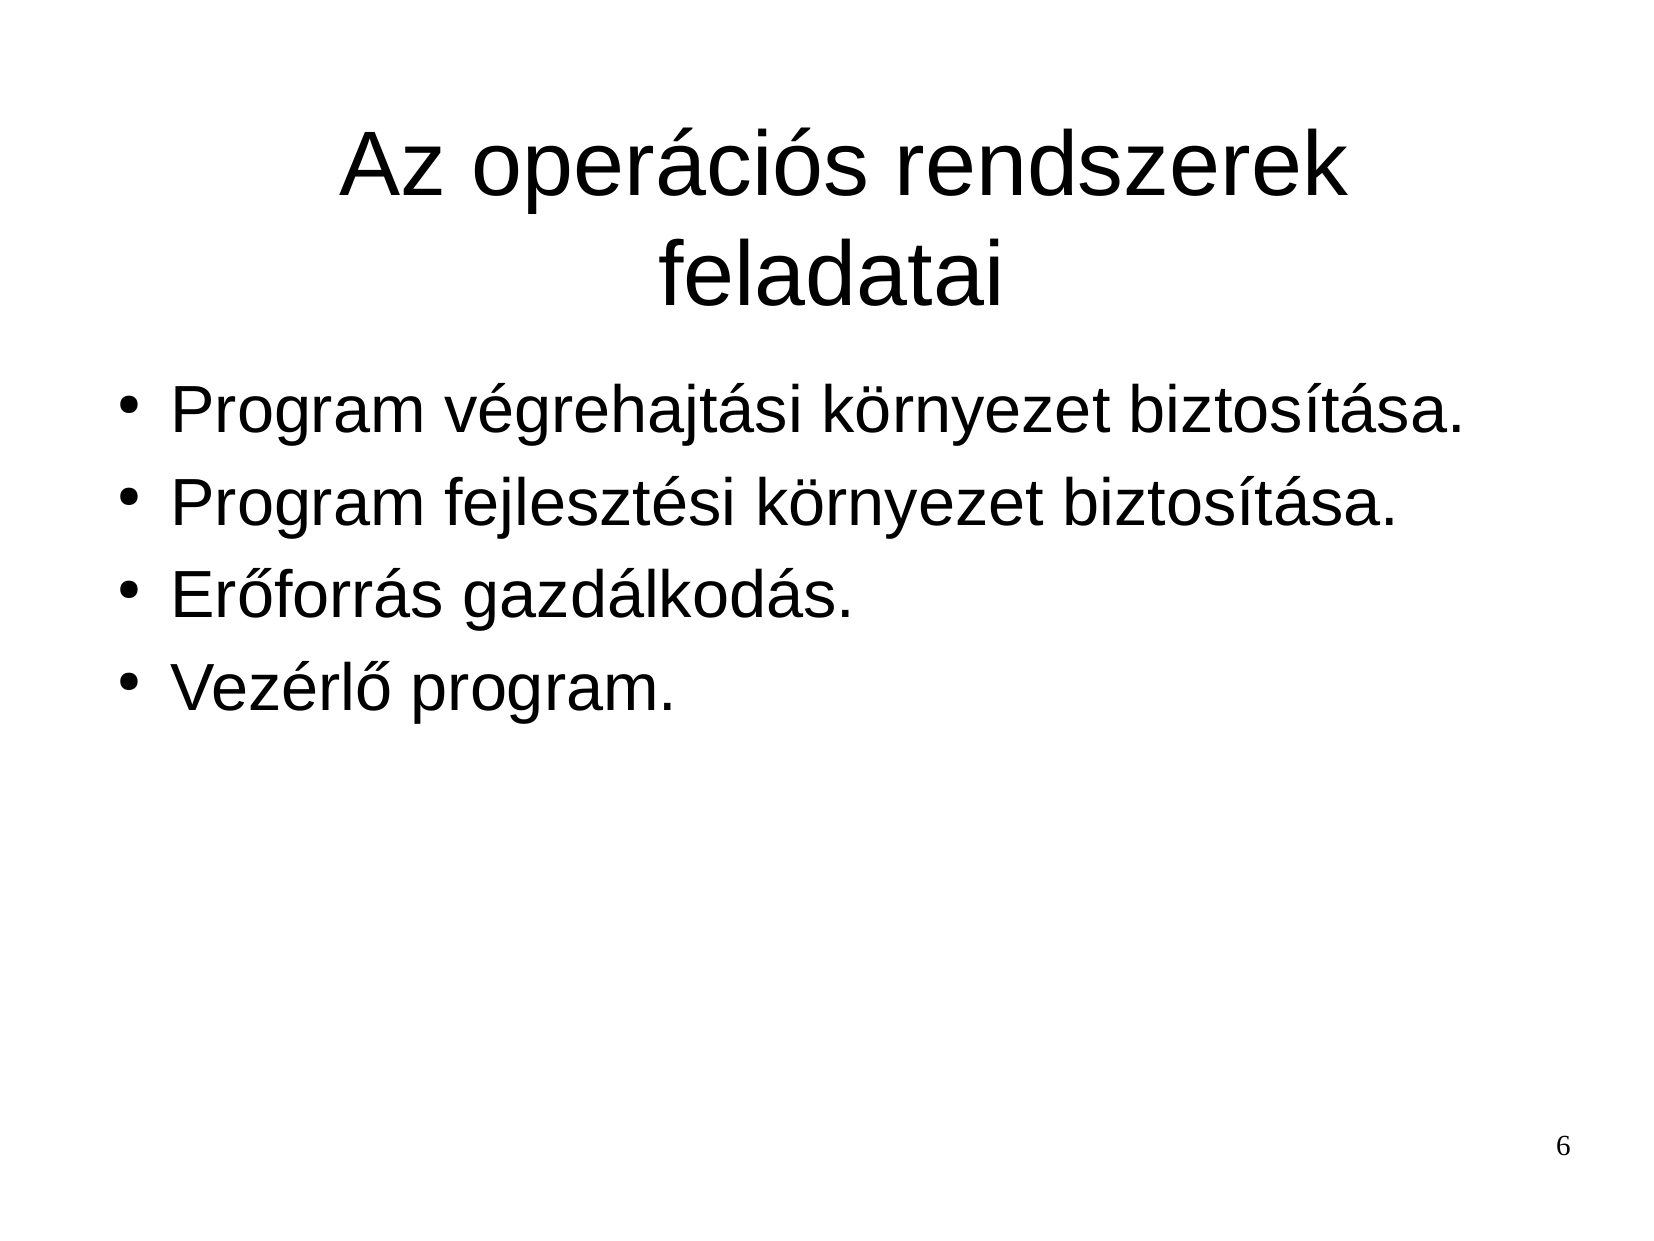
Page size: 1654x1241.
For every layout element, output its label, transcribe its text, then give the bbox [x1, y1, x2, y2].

list Program végrehajtási környezet biztosítása. Program fejlesztési környezet biztosítása. Erőforrás gazdálkodás. Vezérlő program. [84, 358, 1621, 1103]
title Az operációs rendszerek feladatai [124, 110, 1530, 317]
